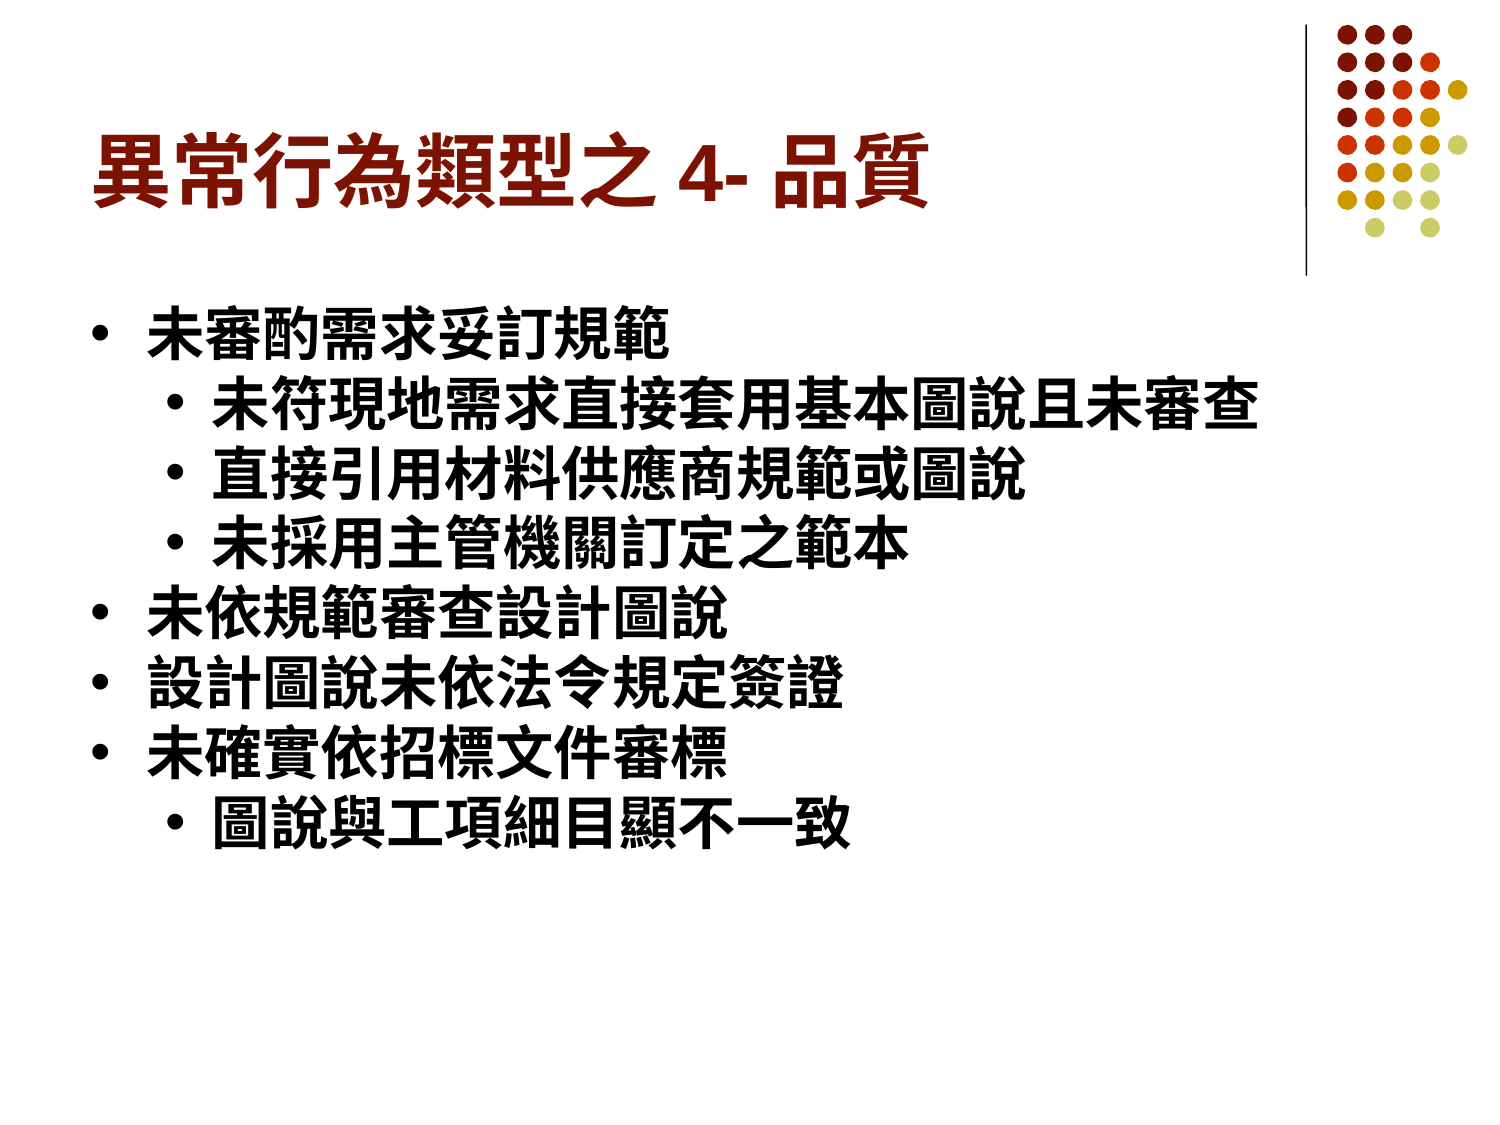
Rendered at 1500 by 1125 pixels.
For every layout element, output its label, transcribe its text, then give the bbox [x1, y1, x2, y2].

list 未審酌需求妥訂規範 未符現地需求直接套用基本圖說且未審查 直接引用材料供應商規範或圖說 未採用主管機關訂定之範本 未依規範審查設計圖說 設計圖說未依法令規定簽證 未確實依招標文件審標 圖說與工項細目顯不一致 [75, 282, 1426, 1006]
title 異常行為類型之4-品質 [74, 20, 1313, 233]
